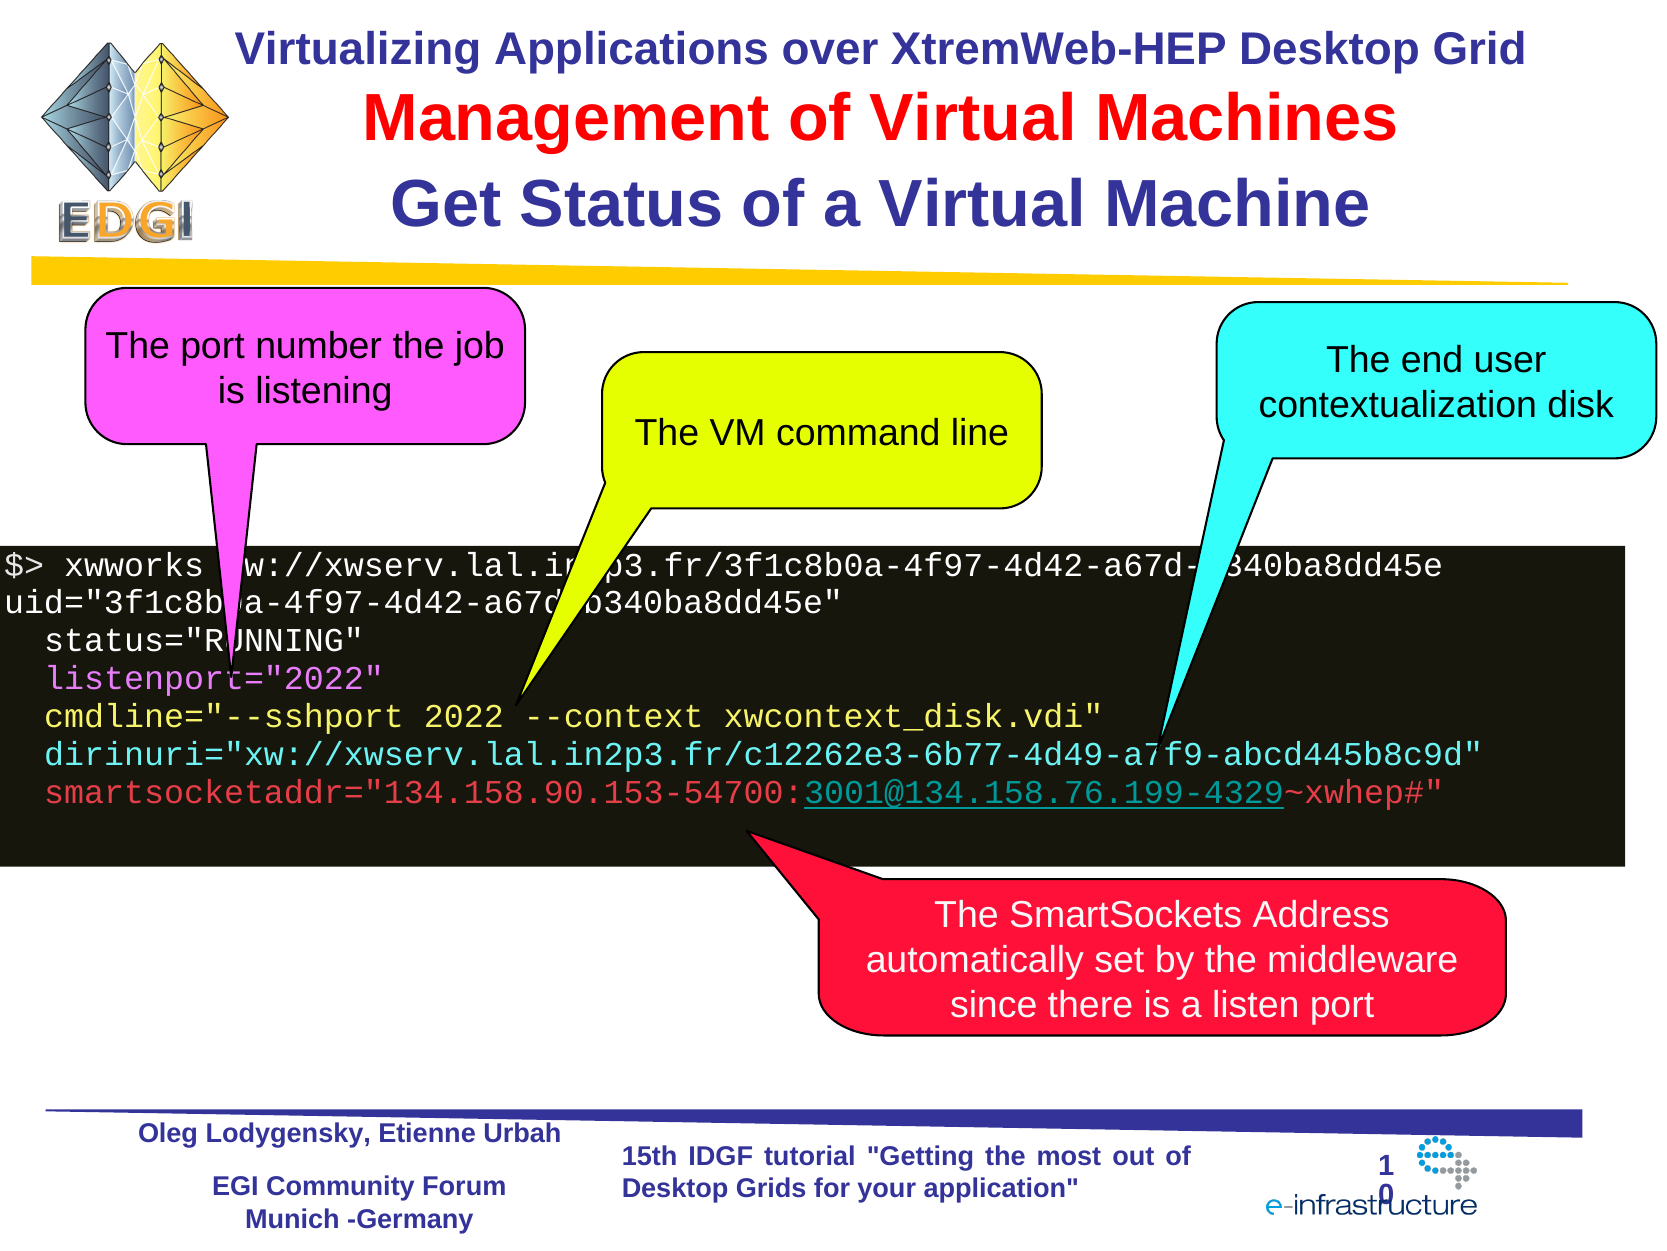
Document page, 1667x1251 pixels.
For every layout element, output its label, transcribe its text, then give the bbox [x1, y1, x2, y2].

text_box Virtualizing Applications over XtremWeb-HEP Desktop Grid Management of Virtual Machines Get Status of a Virtual Machine [227, 16, 1536, 242]
text_box The port number the job is listening [85, 287, 526, 678]
text_box $> xwworks xw://xwserv.lal.in2p3.fr/3f1c8b0a-4f97-4d42-a67d-b340ba8dd45e uid="3f1c8b0a-4f97-4d42-a67d-b340ba8dd45e" status="RUNNING" listenport="2022" cmdline="--sshport 2022 --context xwcontext_disk.vdi" dirinuri="xw://xwserv.lal.in2p3.fr/c12262e3-6b77-4d49-a7f9-abcd445b8c9d" smartsocketaddr="134.158.90.153-54700:3001@134.158.76.199-4329~xwhep#" [0, 545, 1626, 867]
picture [31, 37, 238, 249]
text_box The VM command line [515, 352, 1042, 706]
picture [1266, 1136, 1477, 1215]
text_box The end user contextualization disk [1157, 302, 1657, 751]
text_box The SmartSockets Address automatically set by the middleware since there is a listen port [746, 830, 1506, 1036]
